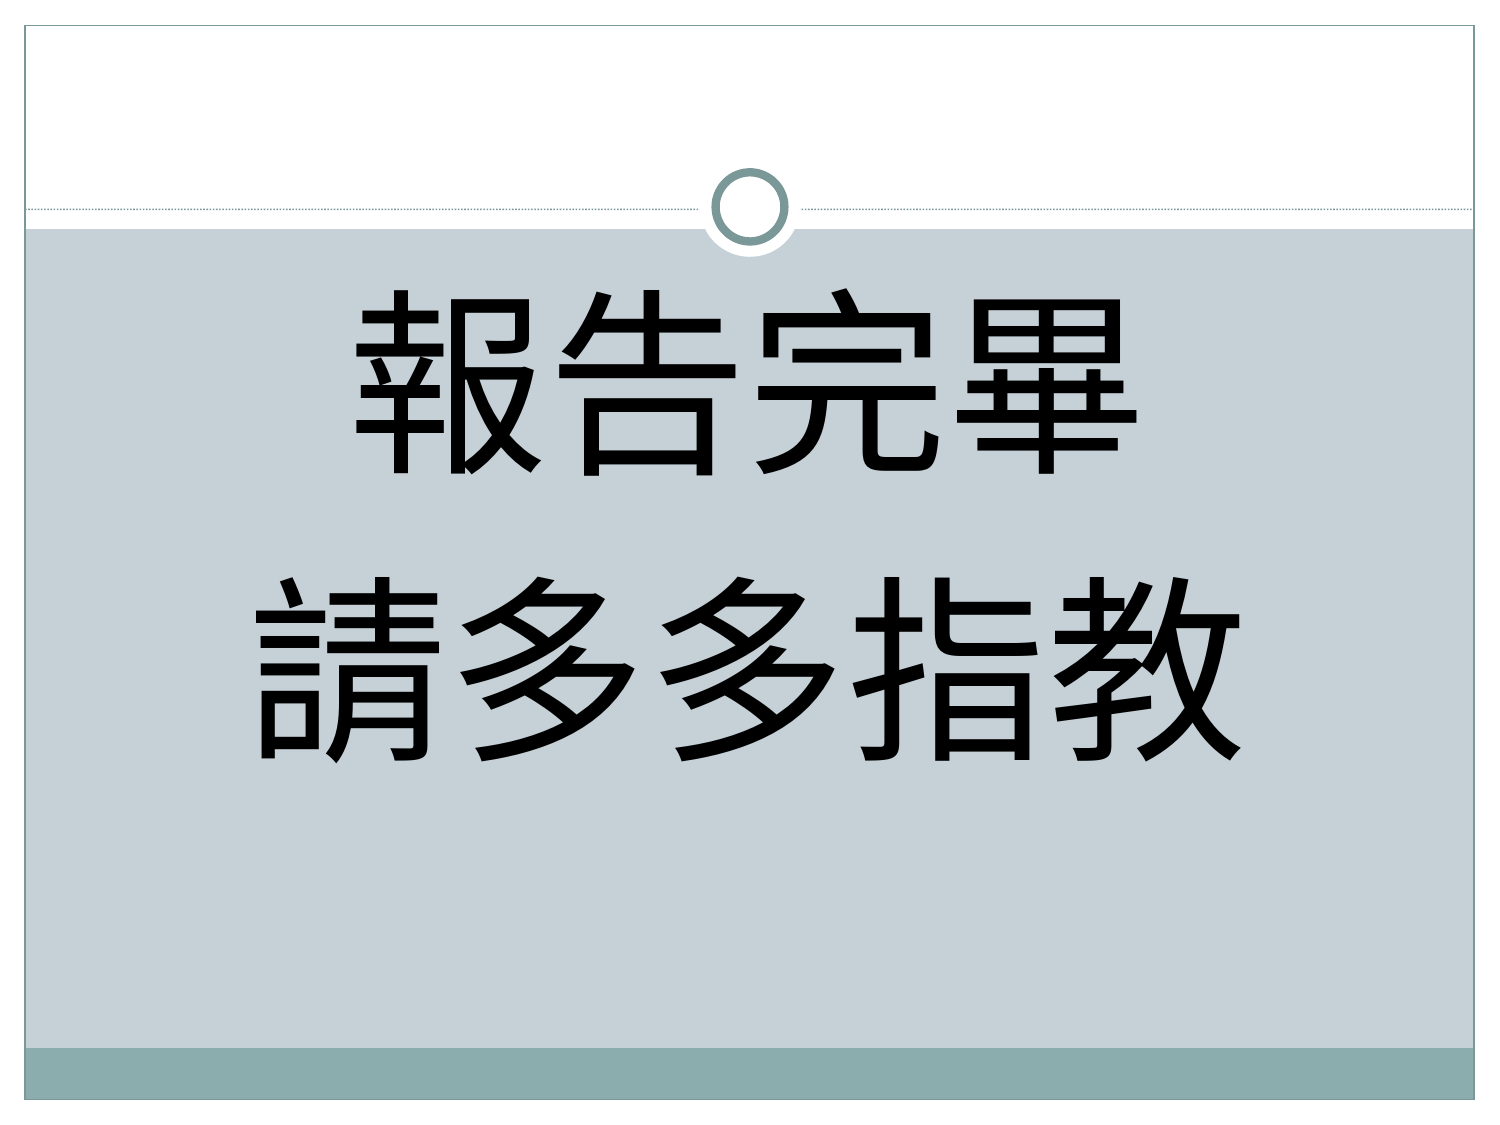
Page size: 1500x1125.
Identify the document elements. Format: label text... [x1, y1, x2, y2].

list 報告完畢 請多多指教 [49, 250, 1445, 1001]
